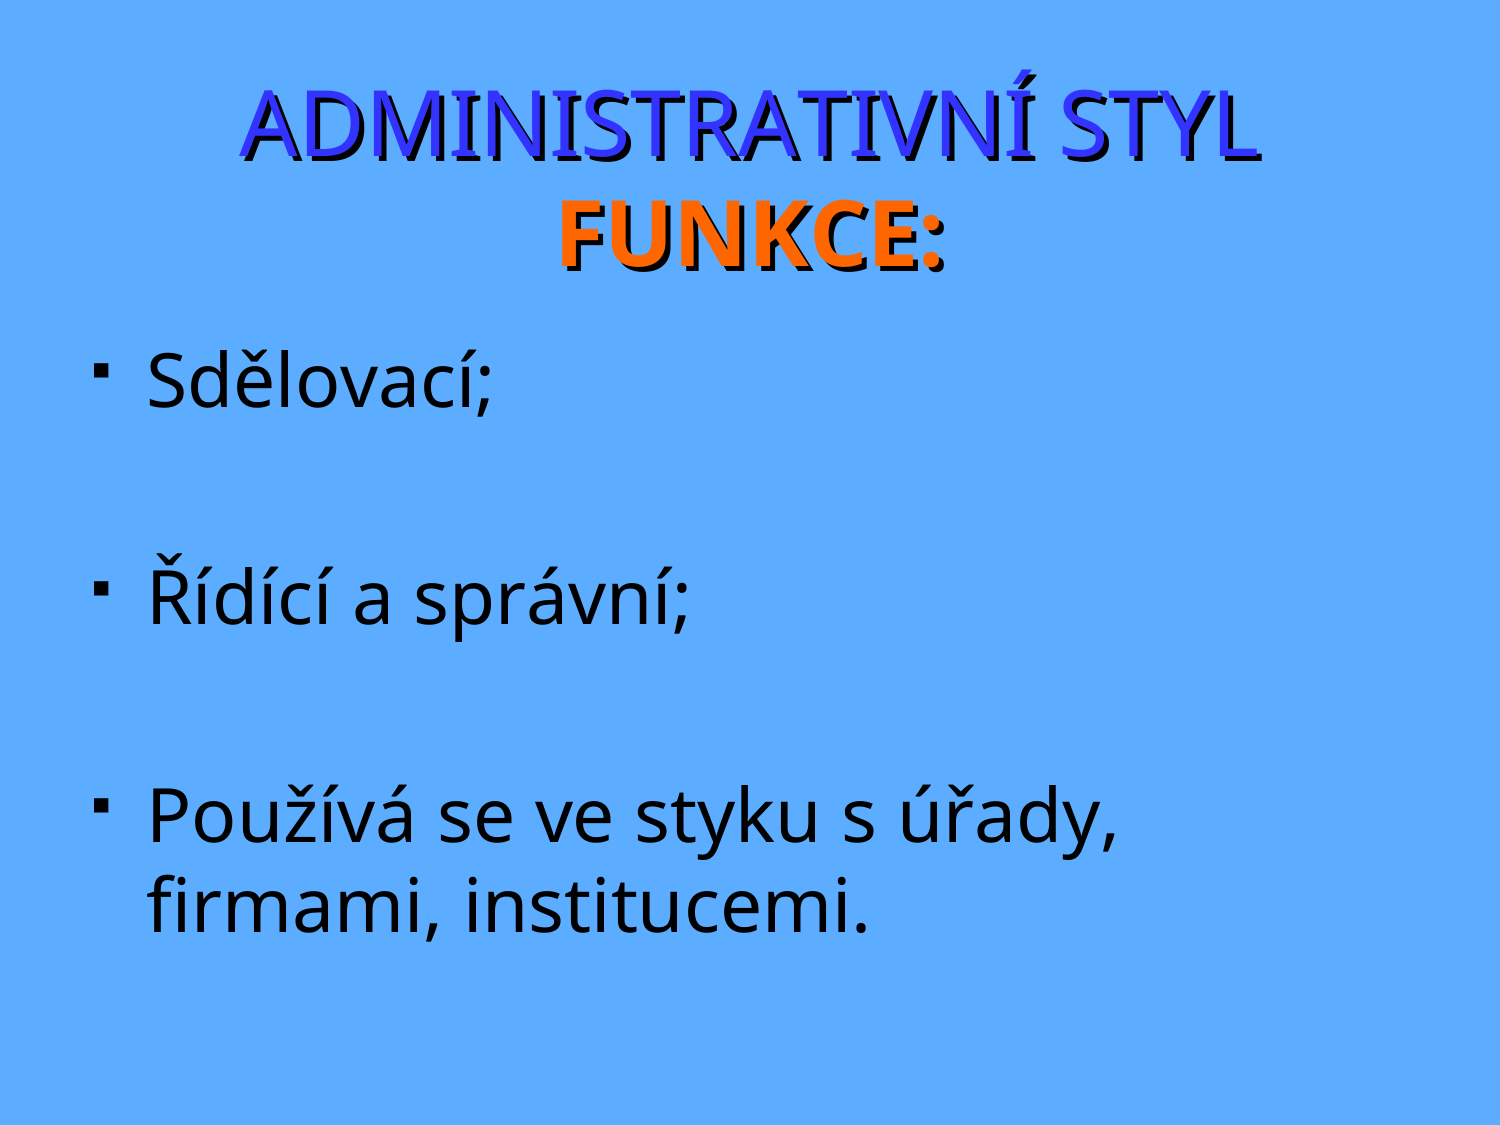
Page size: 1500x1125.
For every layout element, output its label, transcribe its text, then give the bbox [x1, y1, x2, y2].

title ADMINISTRATIVNÍ STYL FUNKCE: [75, 57, 1426, 293]
list Sdělovací; Řídící a správní; Používá se ve styku s úřady, firmami, institucemi. [75, 324, 1426, 1001]
